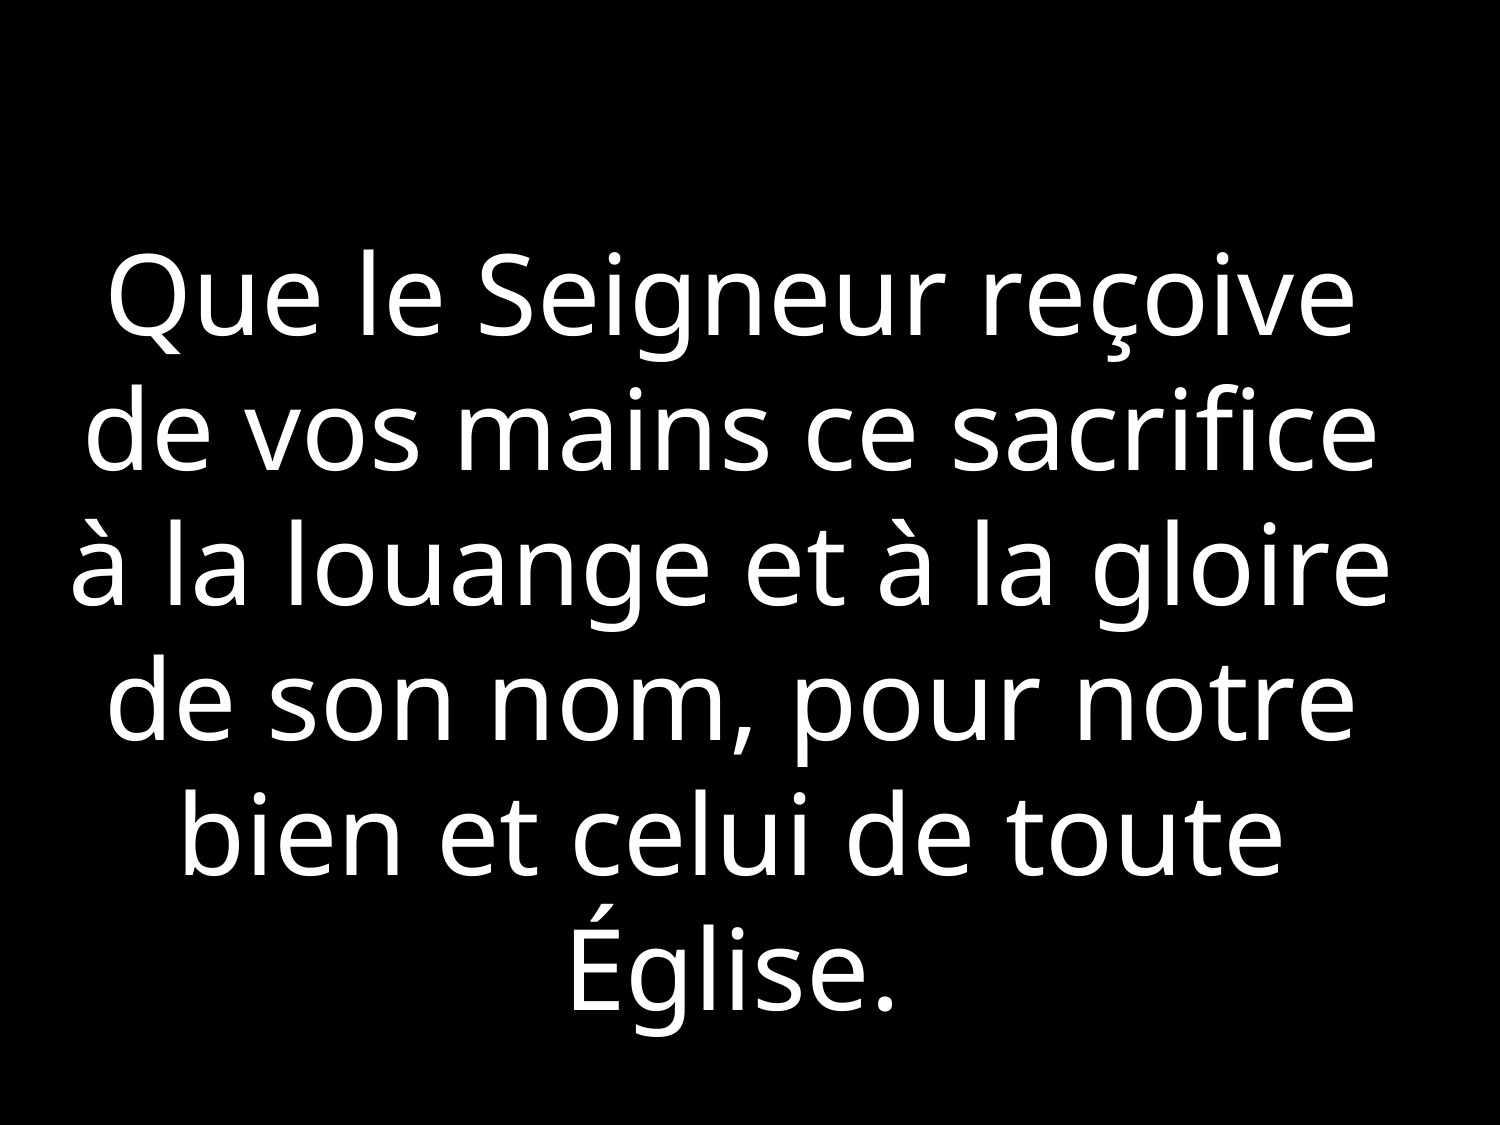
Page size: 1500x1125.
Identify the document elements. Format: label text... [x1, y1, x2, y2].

text_box Que le Seigneur reçoive de vos mains ce sacrifice à la louange et à la gloire de son nom, pour notre bien et celui de toute Église. [41, 66, 1424, 591]
